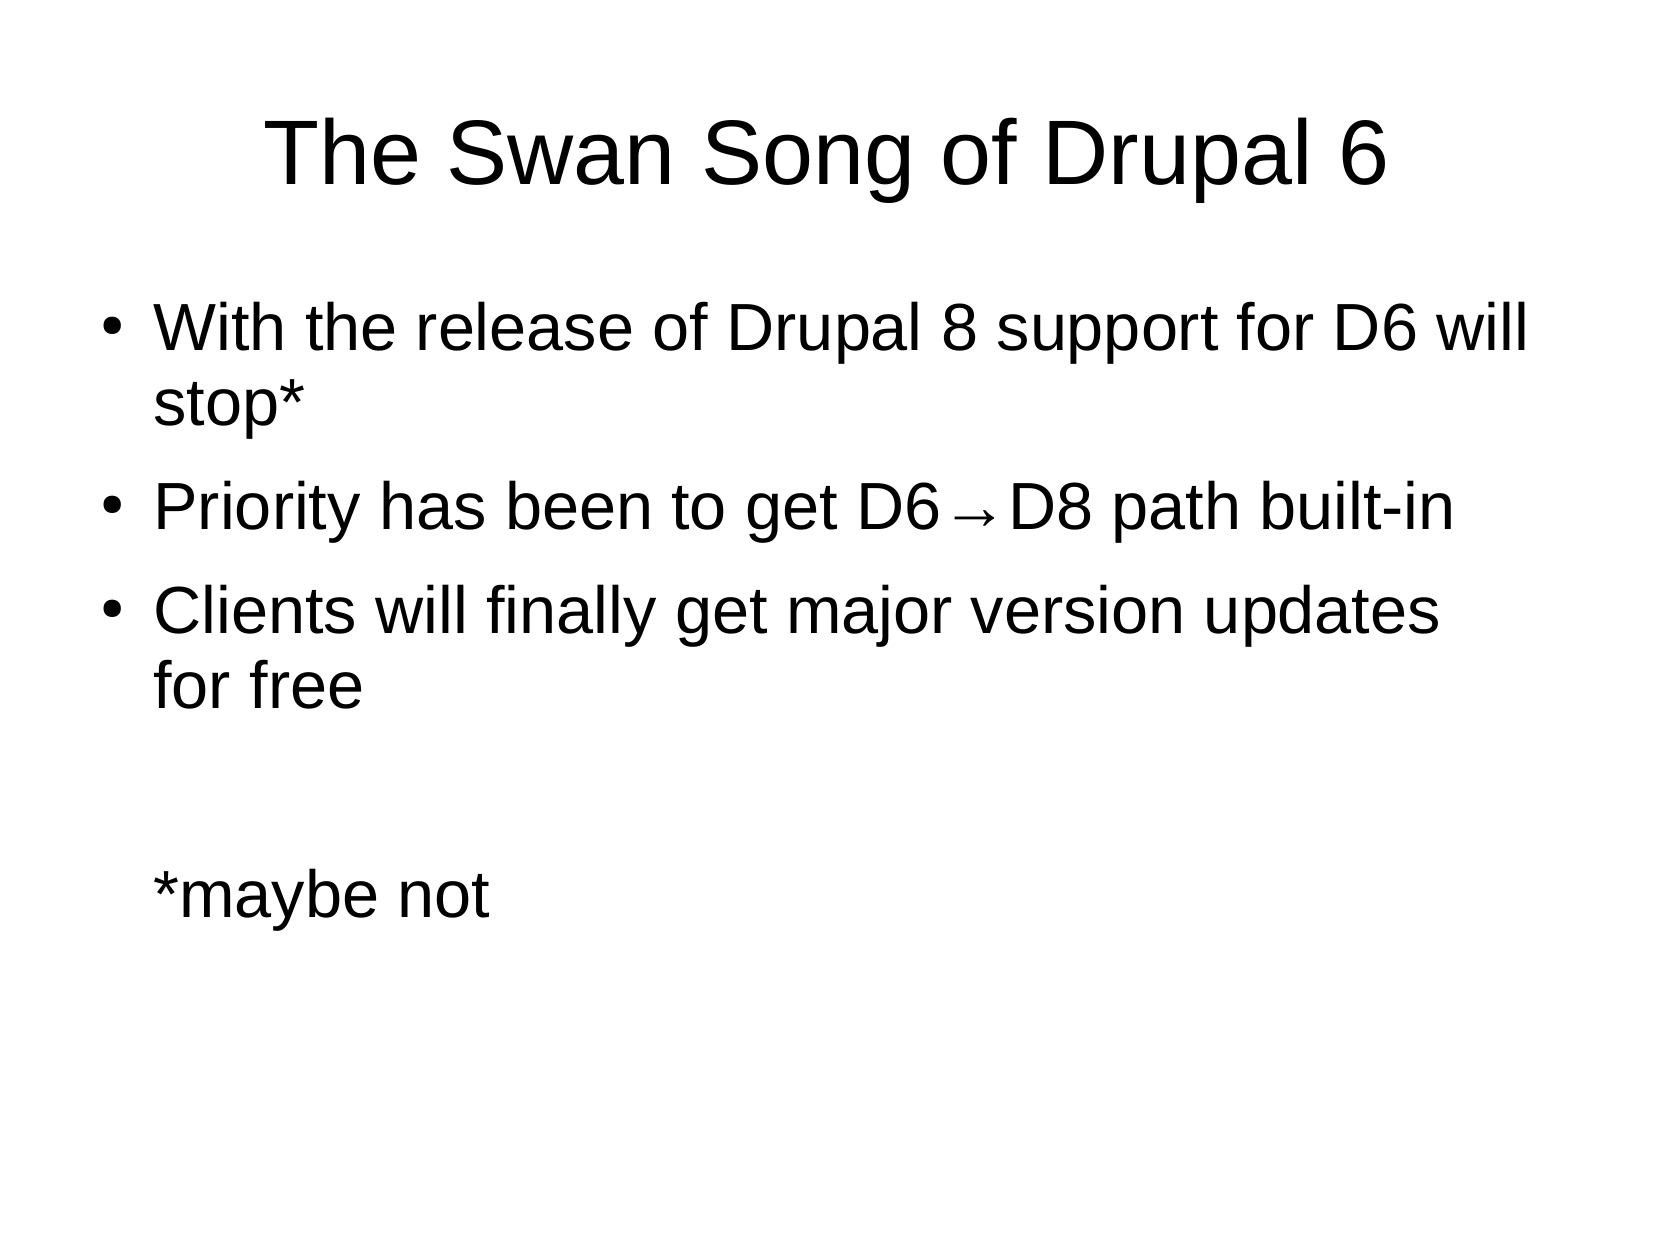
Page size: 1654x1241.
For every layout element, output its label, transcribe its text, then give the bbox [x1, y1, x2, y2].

list With the release of Drupal 8 support for D6 will stop* Priority has been to get D6→D8 path built-in Clients will finally get major version updates for free *maybe not [82, 290, 1538, 1010]
title The Swan Song of Drupal 6 [82, 49, 1571, 257]
